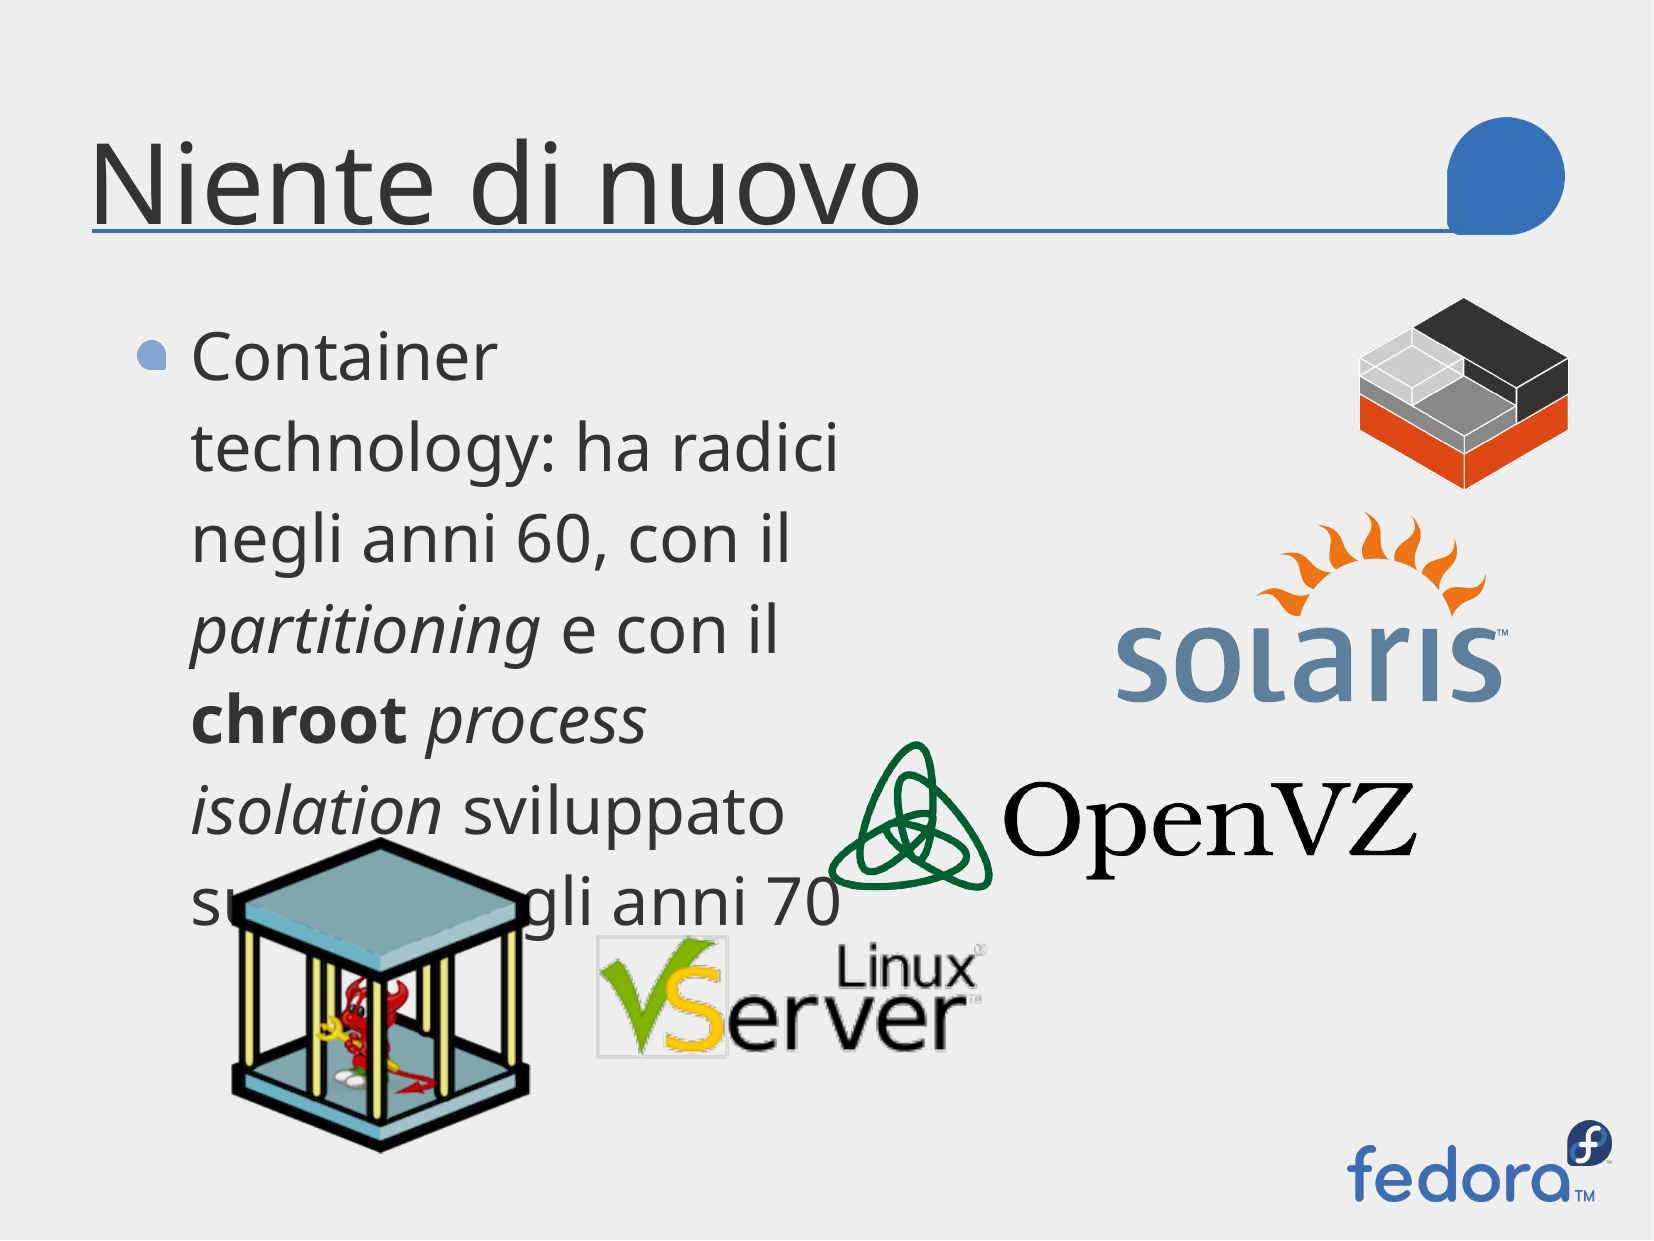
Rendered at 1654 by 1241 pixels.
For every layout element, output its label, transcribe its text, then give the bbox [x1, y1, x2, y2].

picture [1115, 509, 1510, 705]
picture [231, 837, 531, 1154]
picture [828, 741, 1417, 891]
title Niente di nuovo [86, 111, 1575, 250]
picture [1347, 1120, 1612, 1202]
picture [1358, 296, 1569, 490]
list Container technology: ha radici negli anni 60, con il partitioning e con il chroot process isolation sviluppato su Unix negli anni 70 [119, 309, 867, 1010]
picture [587, 924, 996, 1069]
